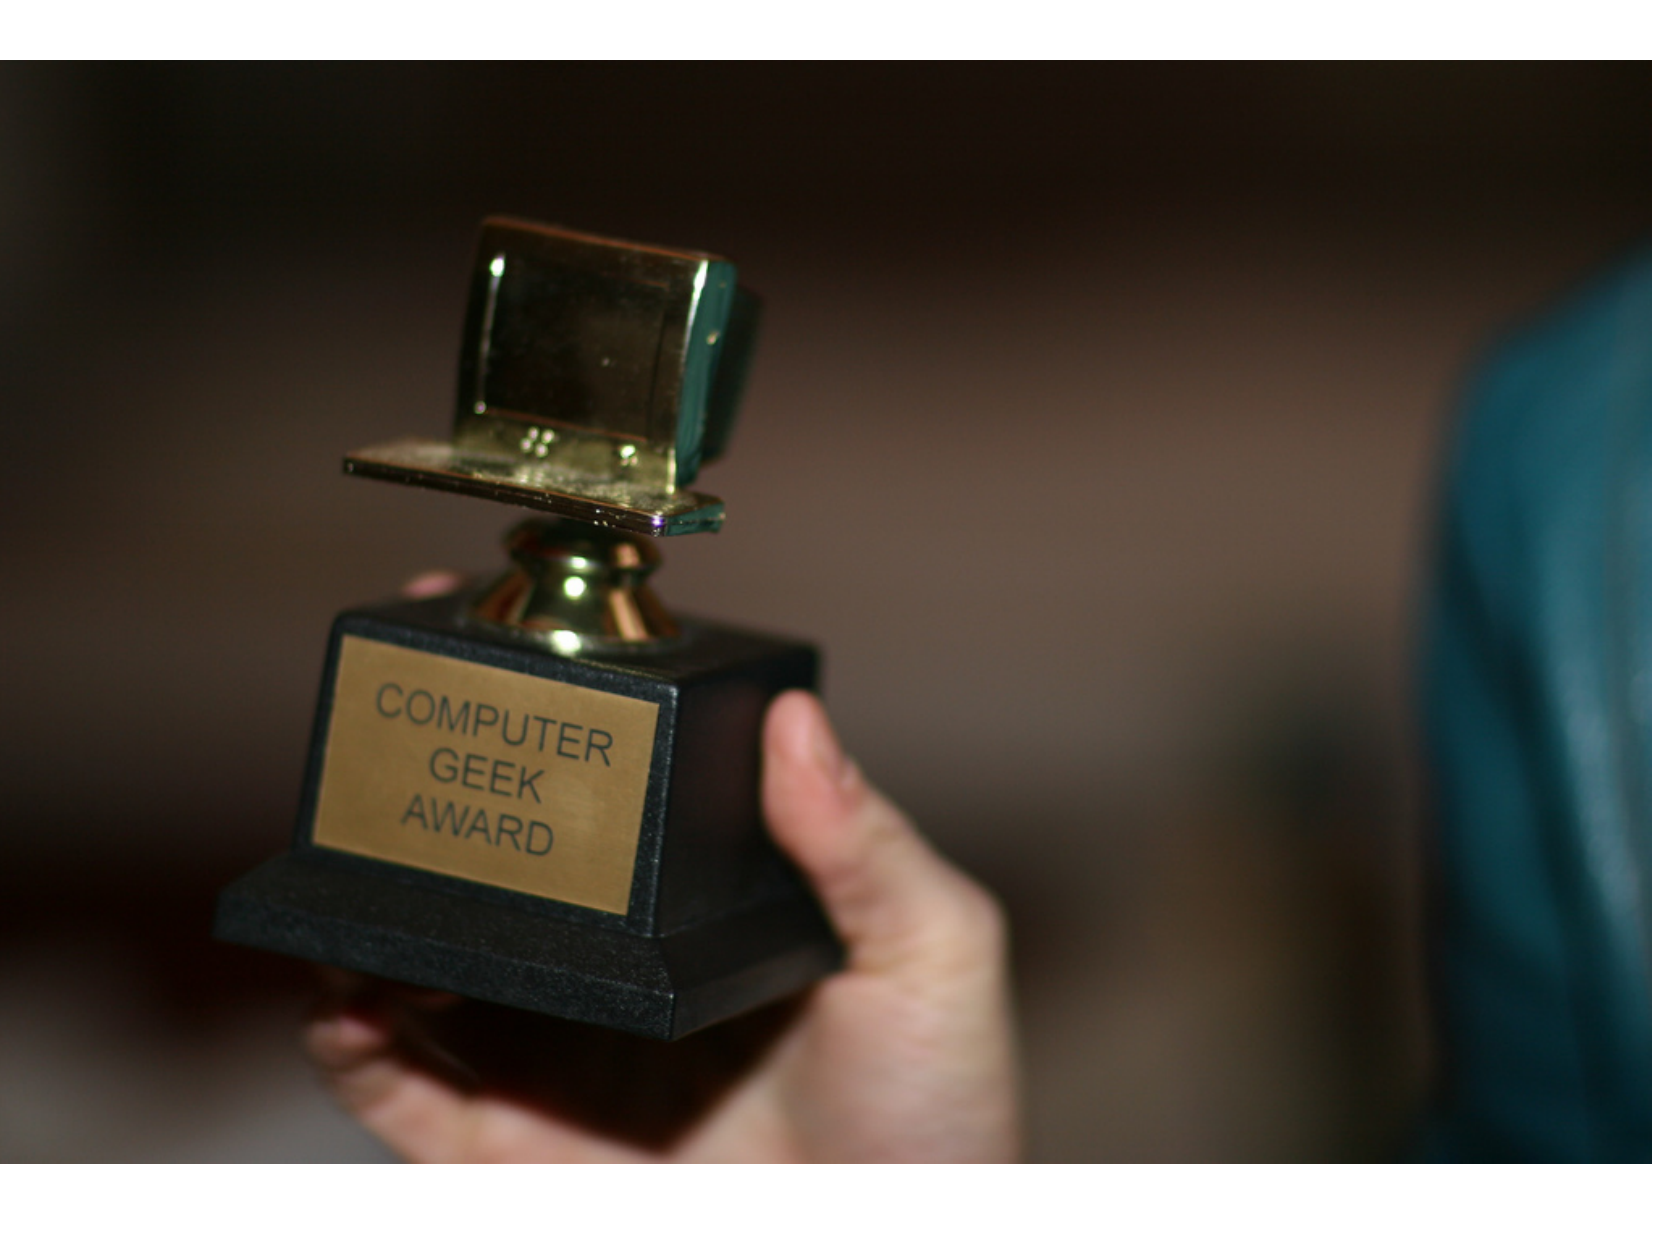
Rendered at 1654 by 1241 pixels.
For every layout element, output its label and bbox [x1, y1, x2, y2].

picture [0, 60, 1652, 1164]
